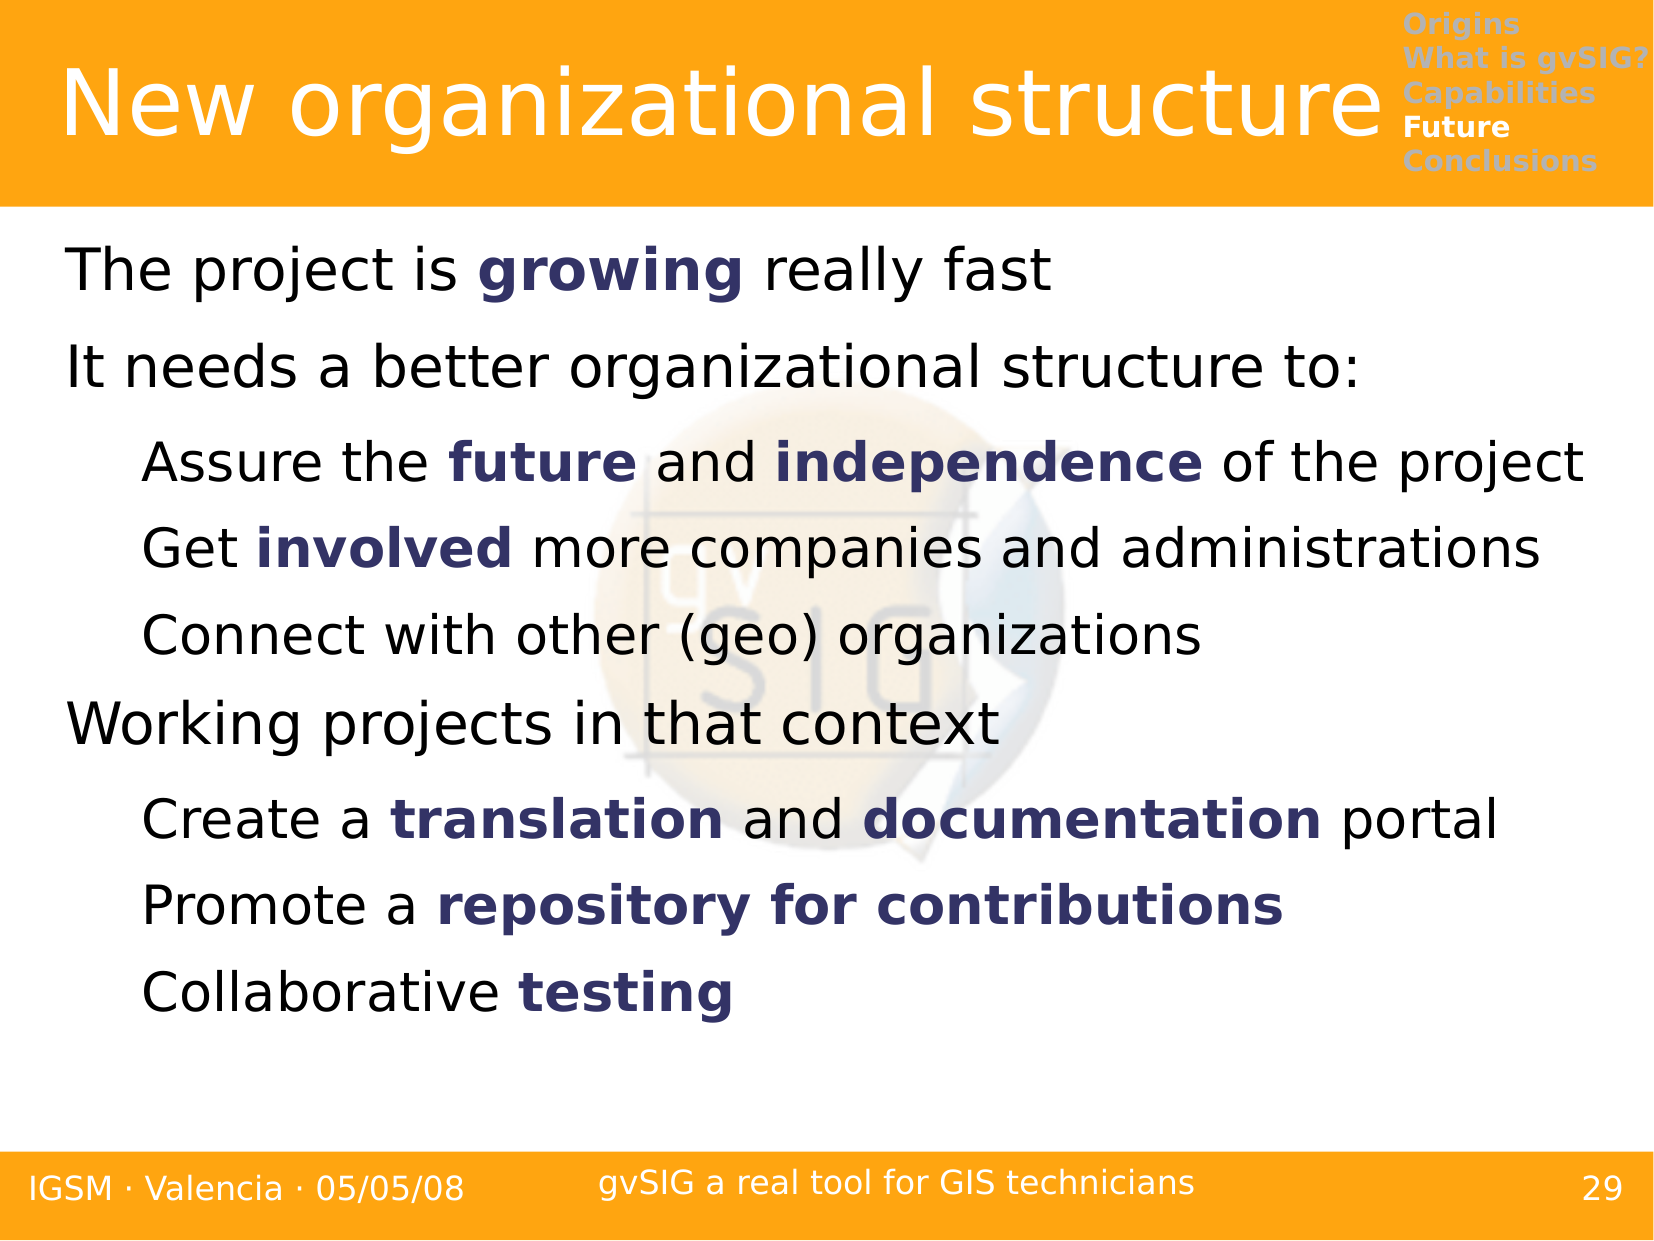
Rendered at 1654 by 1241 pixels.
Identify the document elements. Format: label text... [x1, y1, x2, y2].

title New organizational structure [59, 29, 1387, 178]
text_box Origins What is gvSIG? Capabilities Future Conclusions [1387, 0, 1654, 207]
list The project is growing really fast It needs a better organizational structure to: Assure the future and independence of the project Get involved more companies and administrations Connect with other (geo) organizations Working projects in that context Create a translation and documentation portal Promote a repository for contributions Collaborative testing [47, 236, 1595, 1088]
